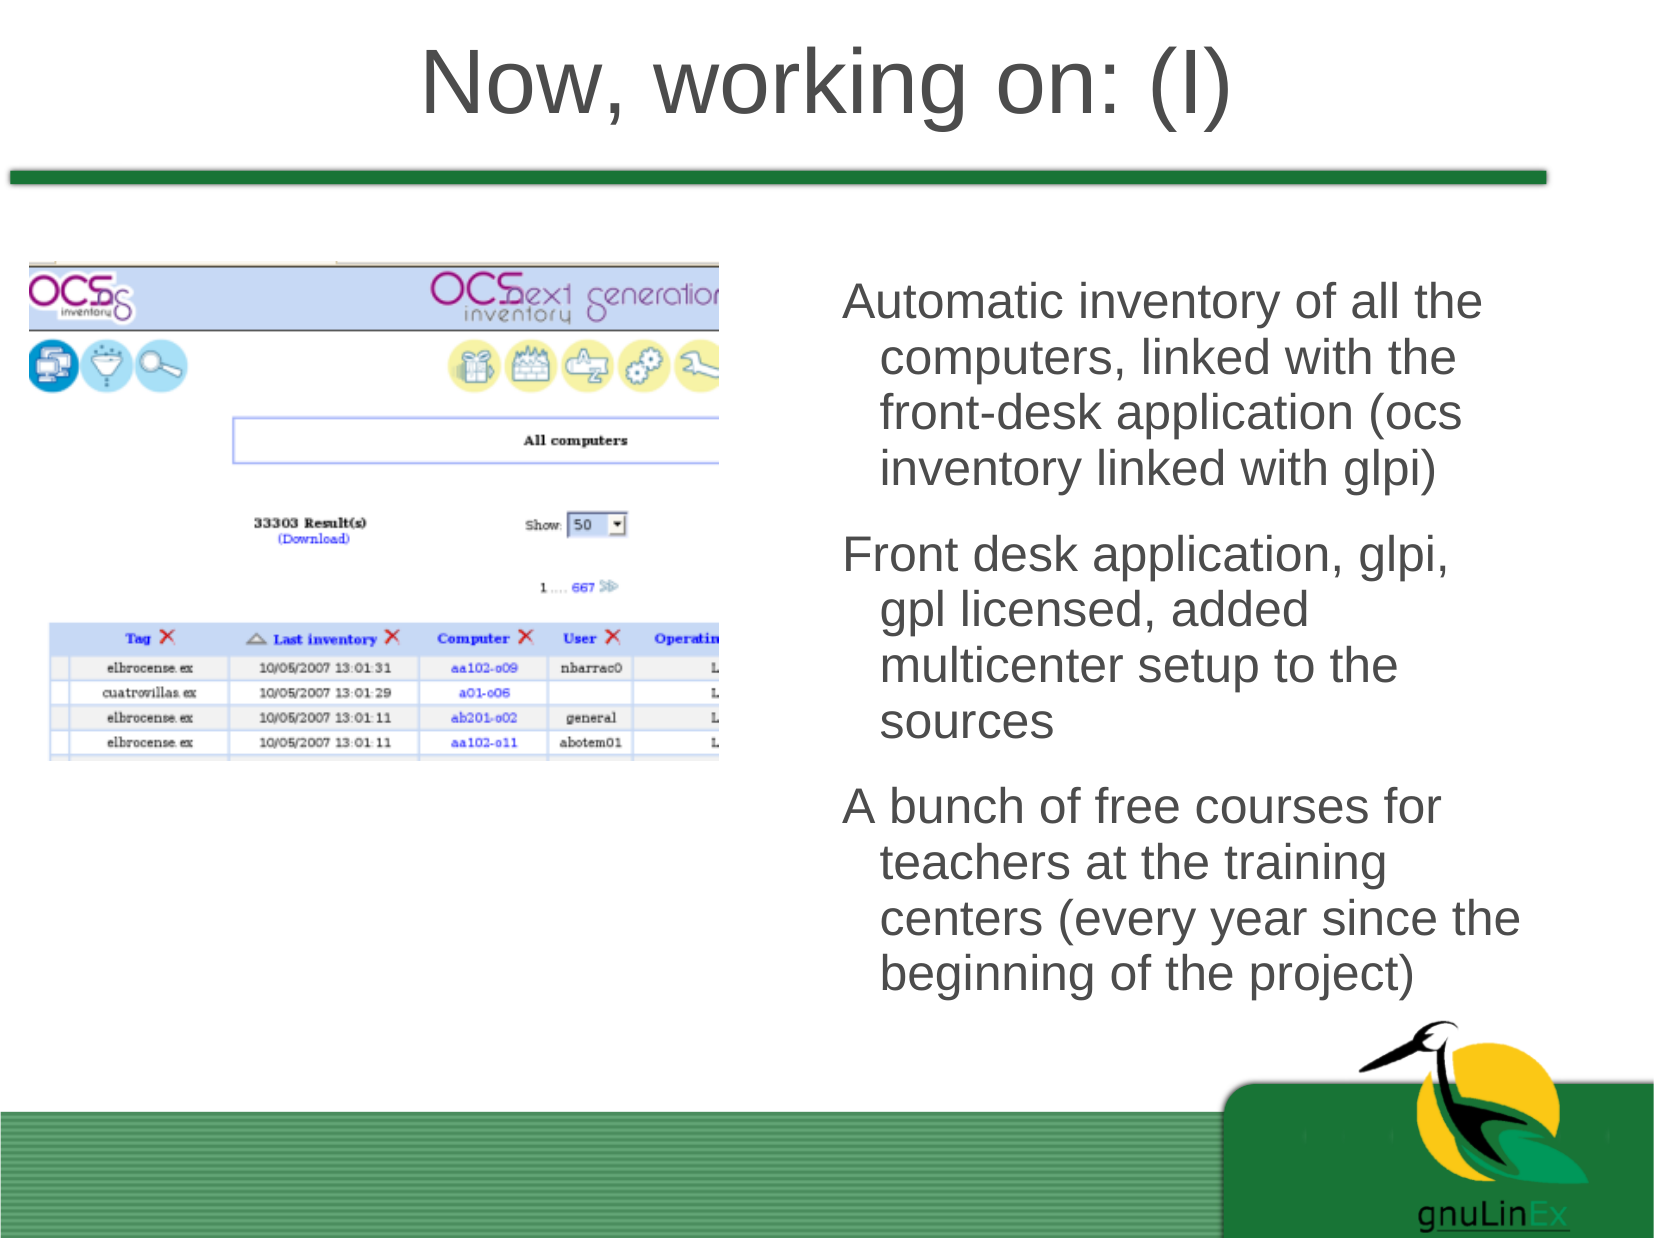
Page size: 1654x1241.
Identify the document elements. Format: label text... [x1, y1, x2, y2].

title Now, working on: (I) [121, 0, 1534, 164]
picture [0, 0, 1654, 1238]
list Automatic inventory of all the computers, linked with the front-desk application (ocs inventory linked with glpi) Front desk application, glpi, gpl licensed, added multicenter setup to the sources A bunch of free courses for teachers at the training centers (every year since the beginning of the project) [767, 273, 1524, 1017]
